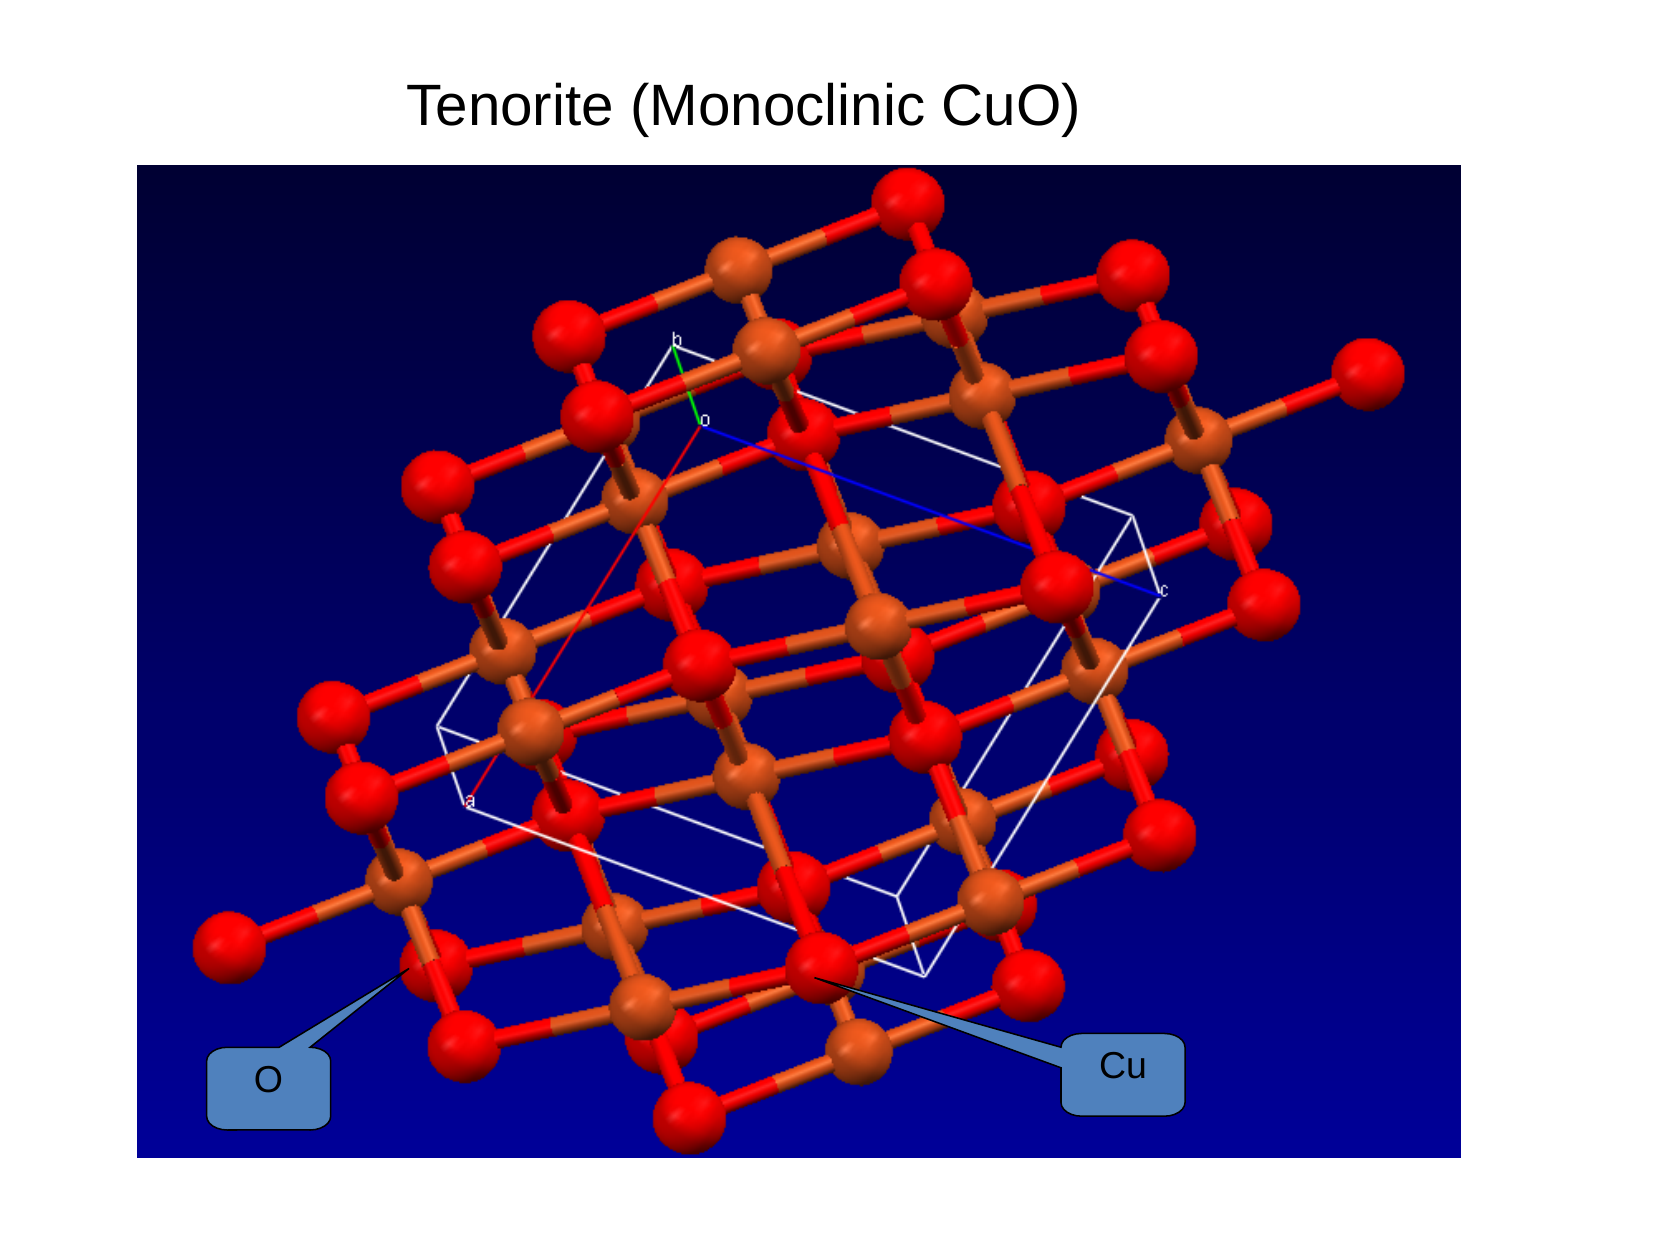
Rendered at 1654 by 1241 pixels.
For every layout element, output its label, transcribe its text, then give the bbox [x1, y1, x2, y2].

picture [137, 165, 1461, 1158]
text_box O [206, 968, 410, 1131]
text_box Cu [814, 977, 1186, 1117]
text_box Tenorite (Monoclinic CuO)‏ [0, 55, 1489, 157]
